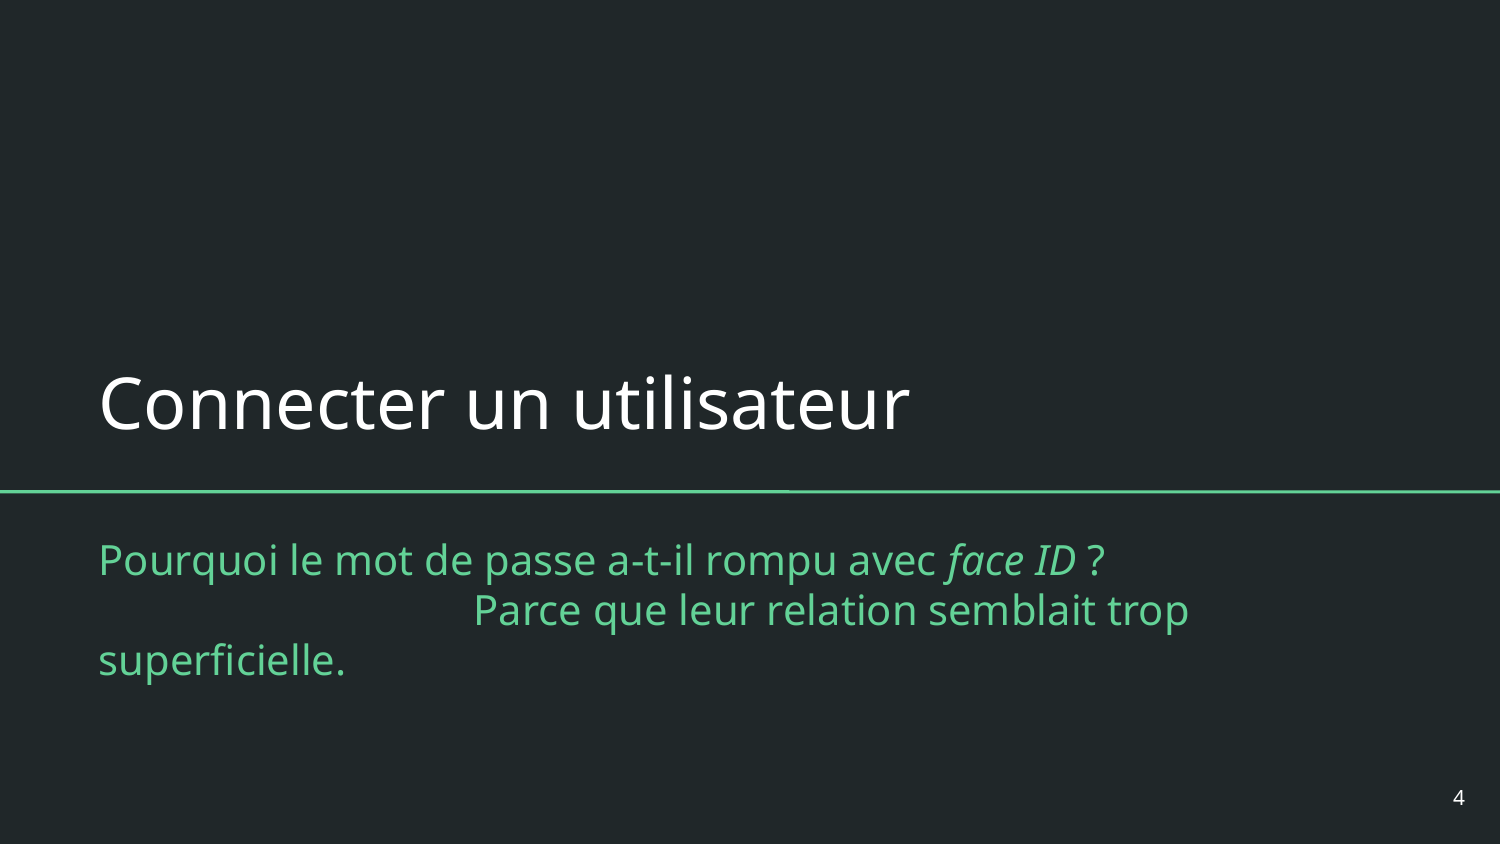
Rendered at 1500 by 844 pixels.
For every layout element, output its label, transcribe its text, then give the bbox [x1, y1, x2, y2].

title Connecter un utilisateur [83, 337, 1417, 466]
slide_number <numéro> [1389, 764, 1480, 830]
text_box Pourquoi le mot de passe a-t-il rompu avec face ID ? Parce que leur relation semblait trop superficielle. [83, 518, 1447, 699]
